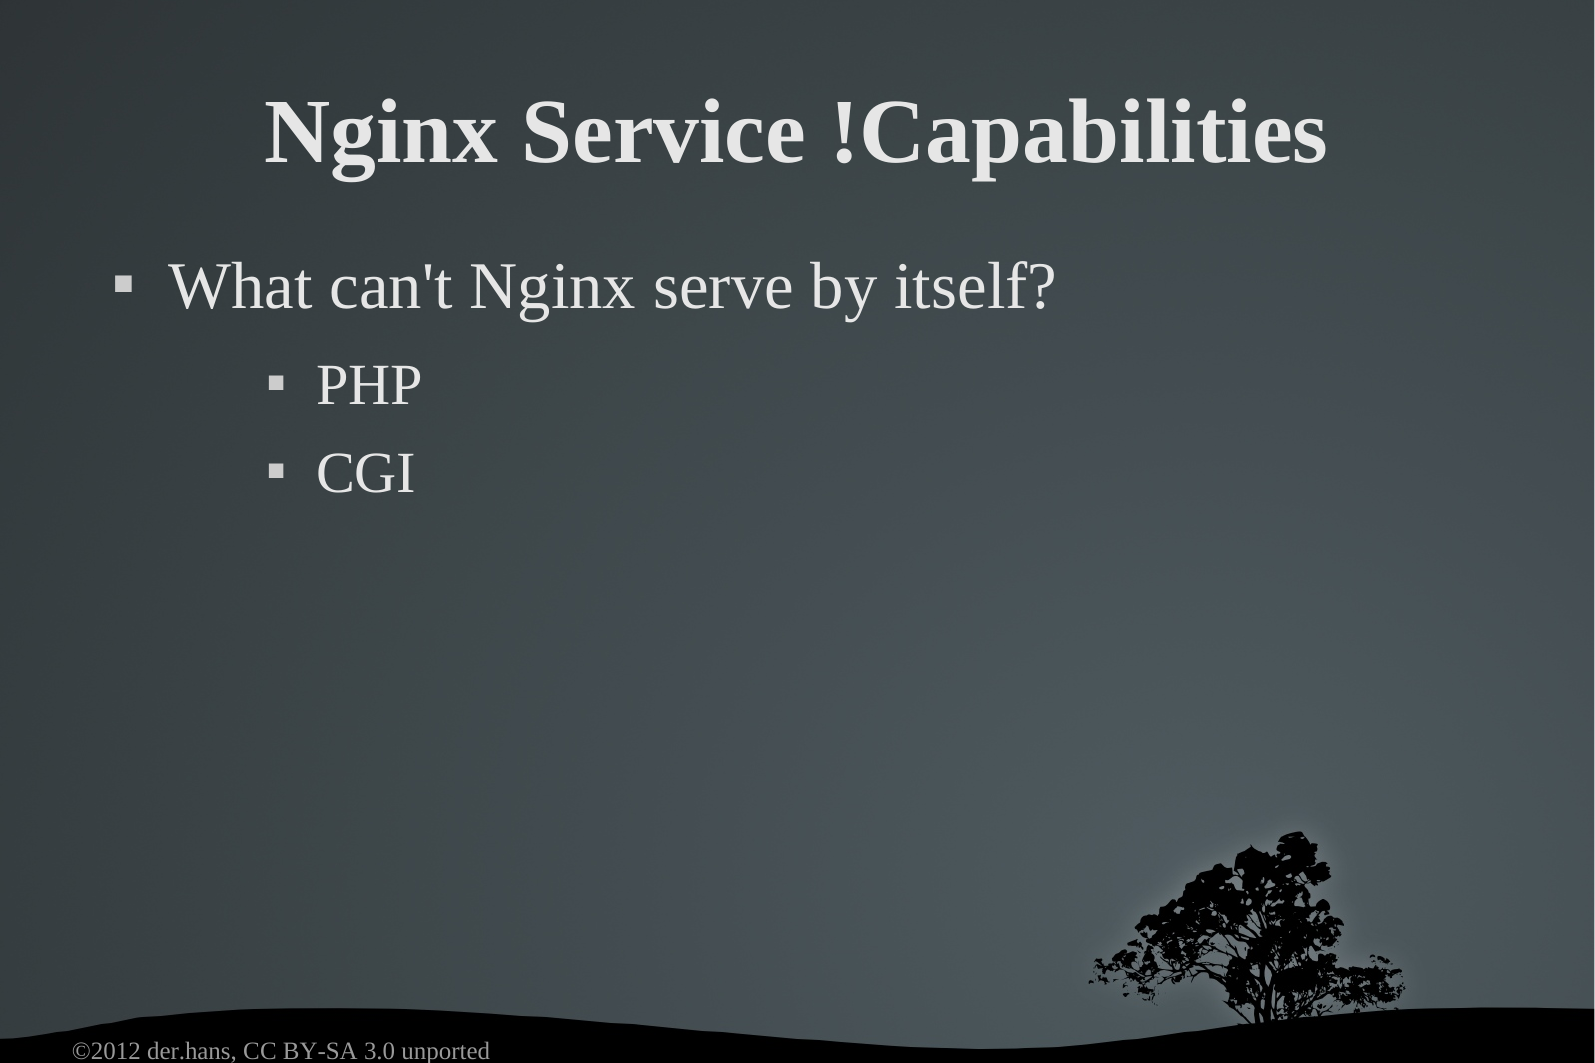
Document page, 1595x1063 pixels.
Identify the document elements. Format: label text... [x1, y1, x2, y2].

picture [0, 0, 1595, 1063]
list What can't Nginx serve by itself? PHP CGI [79, 248, 1515, 936]
title Nginx Service !Capabilities [79, 49, 1515, 213]
picture [430, 1049, 435, 1058]
